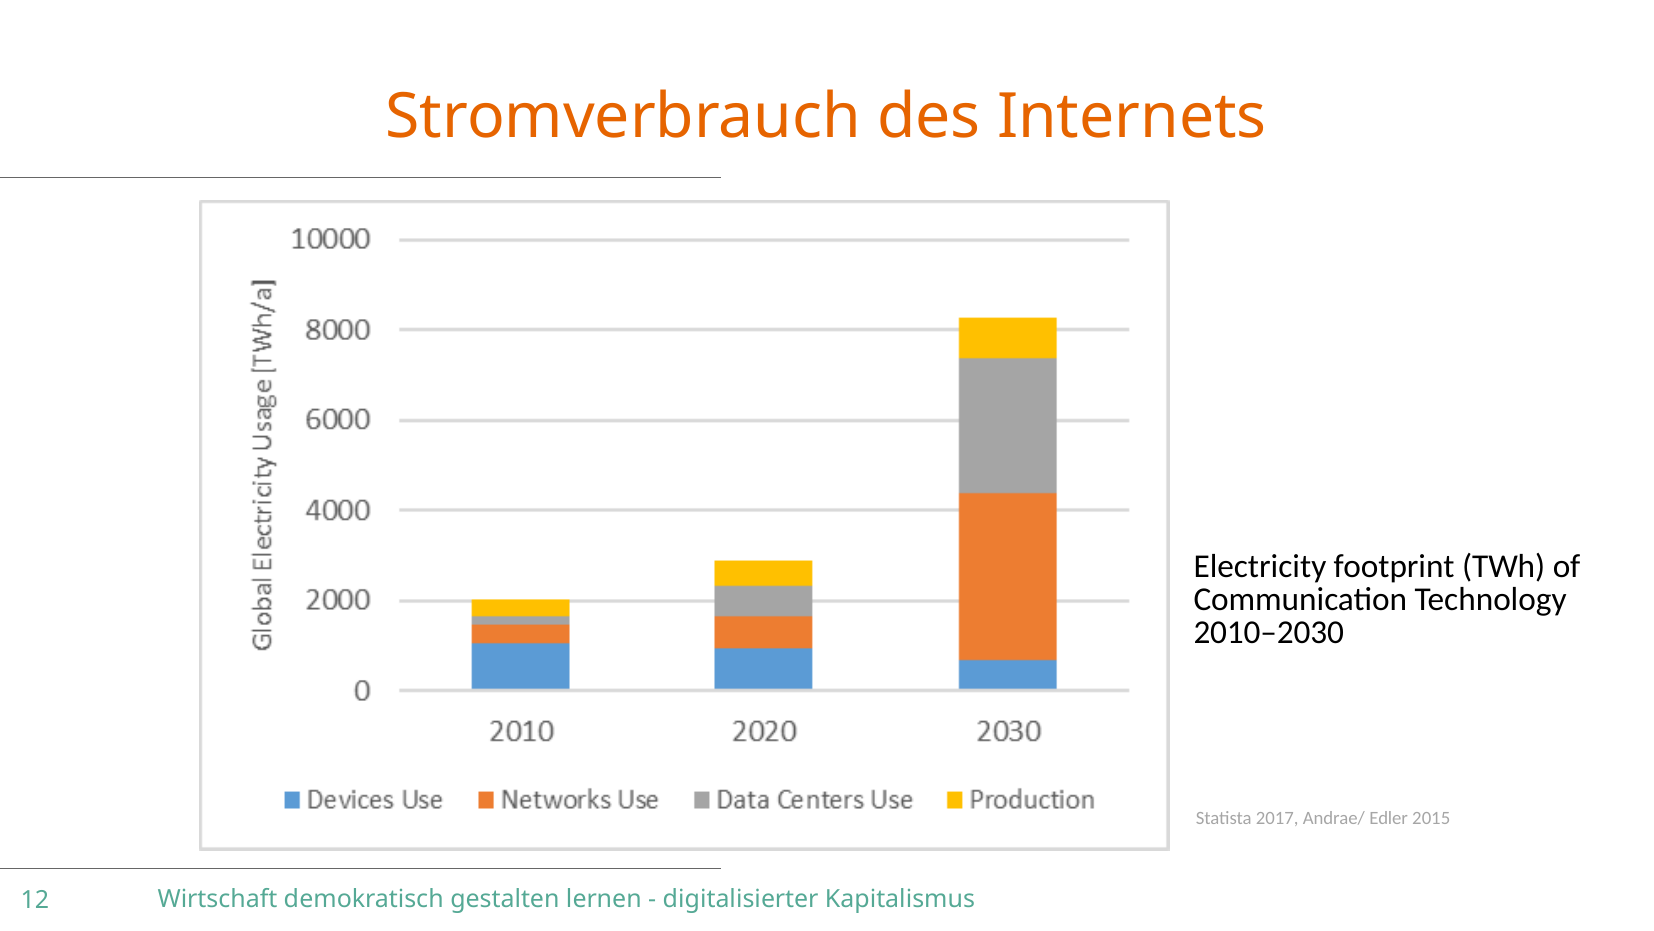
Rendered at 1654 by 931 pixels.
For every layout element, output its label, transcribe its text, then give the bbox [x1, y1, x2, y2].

text_box Electricity footprint (TWh) of Communication Technology 2010–2030 [1178, 544, 1607, 780]
picture [199, 200, 1170, 851]
text_box Statista 2017, Andrae/ Edler 2015 [1181, 803, 1654, 851]
title Stromverbrauch des Internets [82, 70, 1571, 144]
